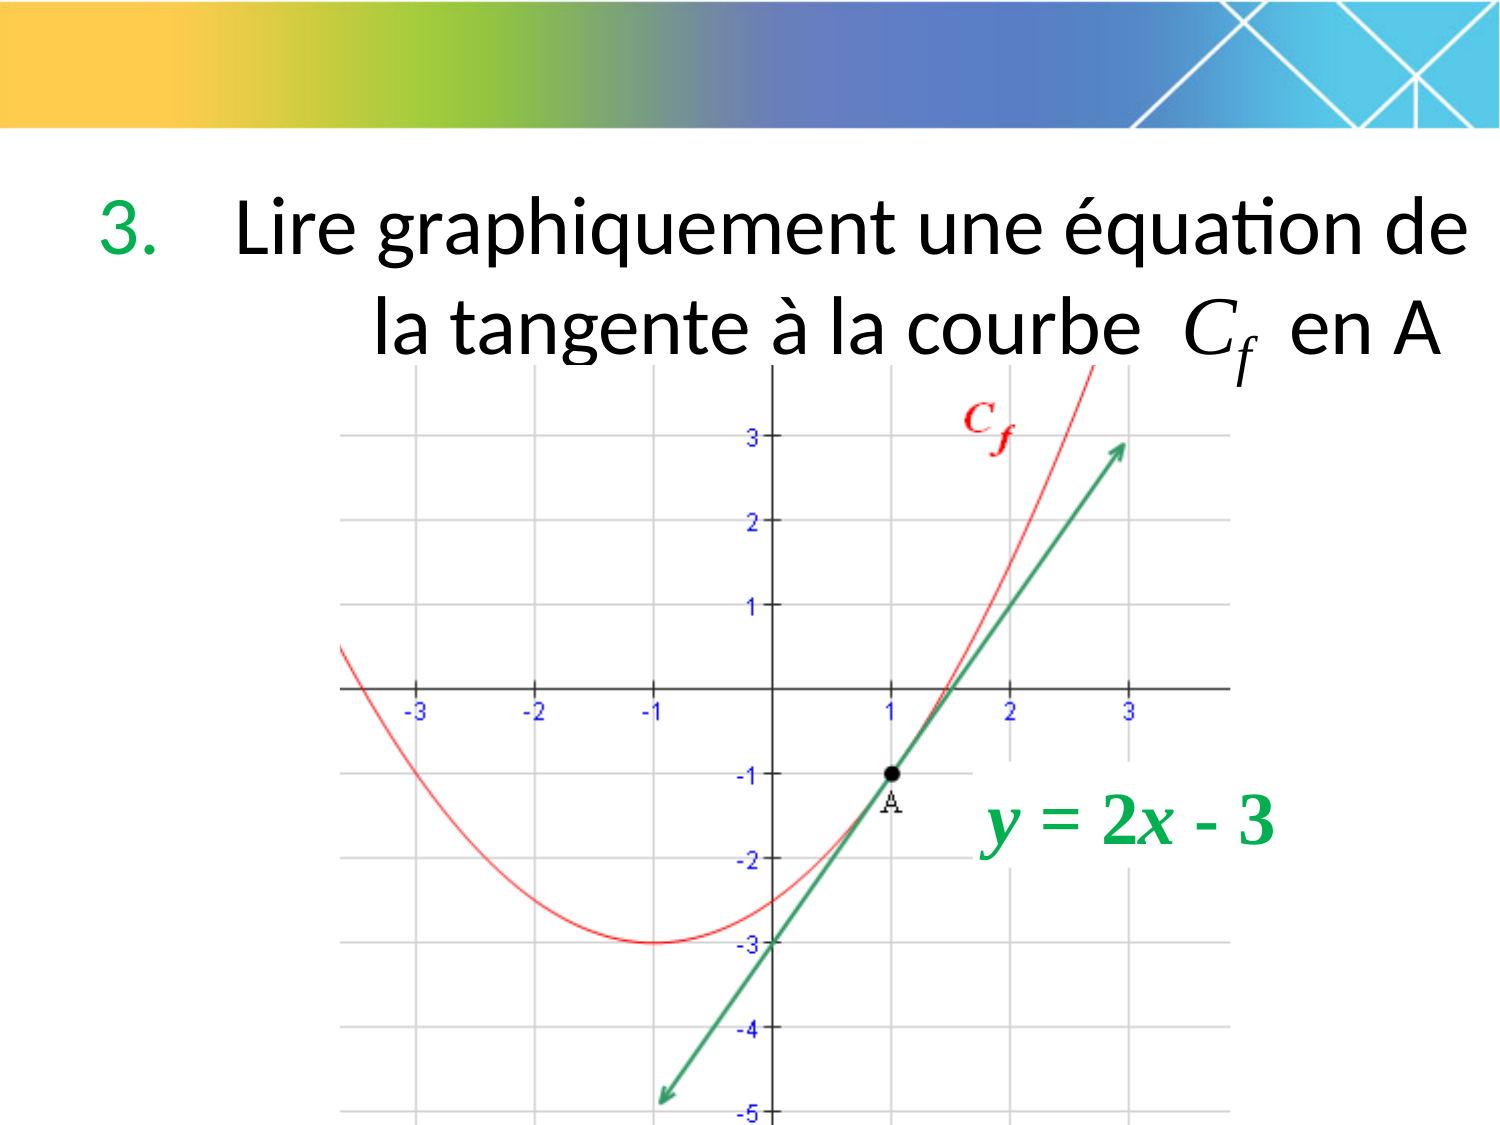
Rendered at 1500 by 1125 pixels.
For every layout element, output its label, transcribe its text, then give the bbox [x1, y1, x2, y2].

title Lire graphiquement une équation de la tangente à la courbe Cf en A [82, 164, 1500, 305]
text_box y = 2x - 3 [972, 761, 1395, 868]
picture [339, 365, 1231, 1125]
